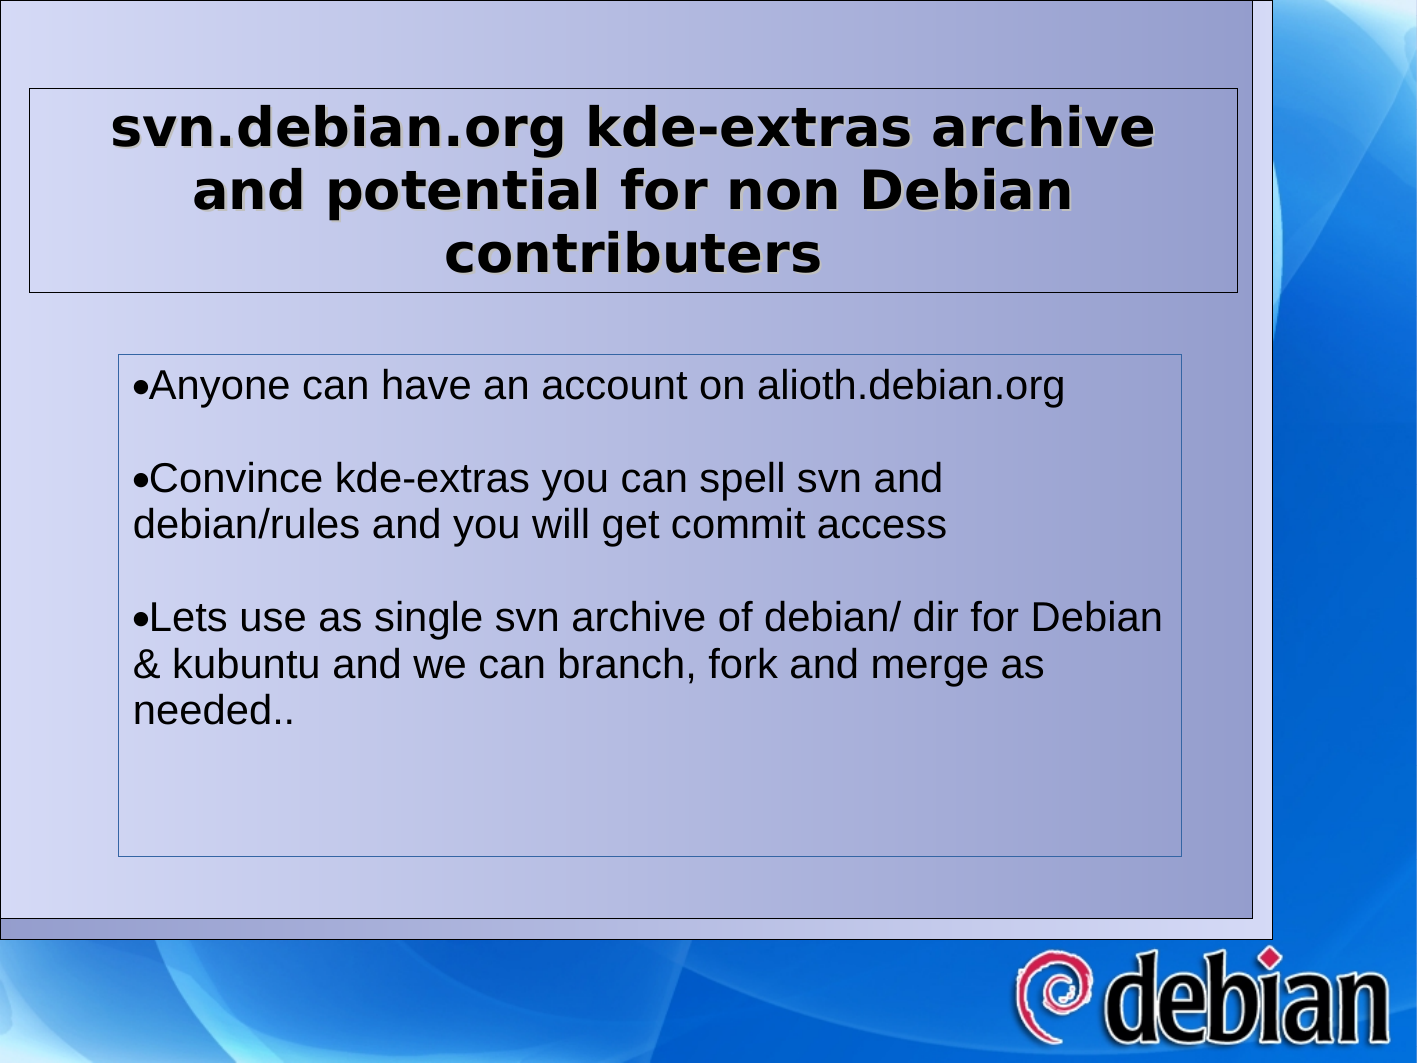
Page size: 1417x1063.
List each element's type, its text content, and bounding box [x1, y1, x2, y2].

text_box svn.debian.org kde-extras archive and potential for non Debian contributers [29, 88, 1238, 293]
text_box Anyone can have an account on alioth.debian.org Convince kde-extras you can spell svn and debian/rules and you will get commit access Lets use as single svn archive of debian/ dir for Debian & kubuntu and we can branch, fork and merge as needed.. [118, 354, 1182, 857]
text_box [0, 0, 1273, 940]
picture [0, 0, 1417, 1063]
